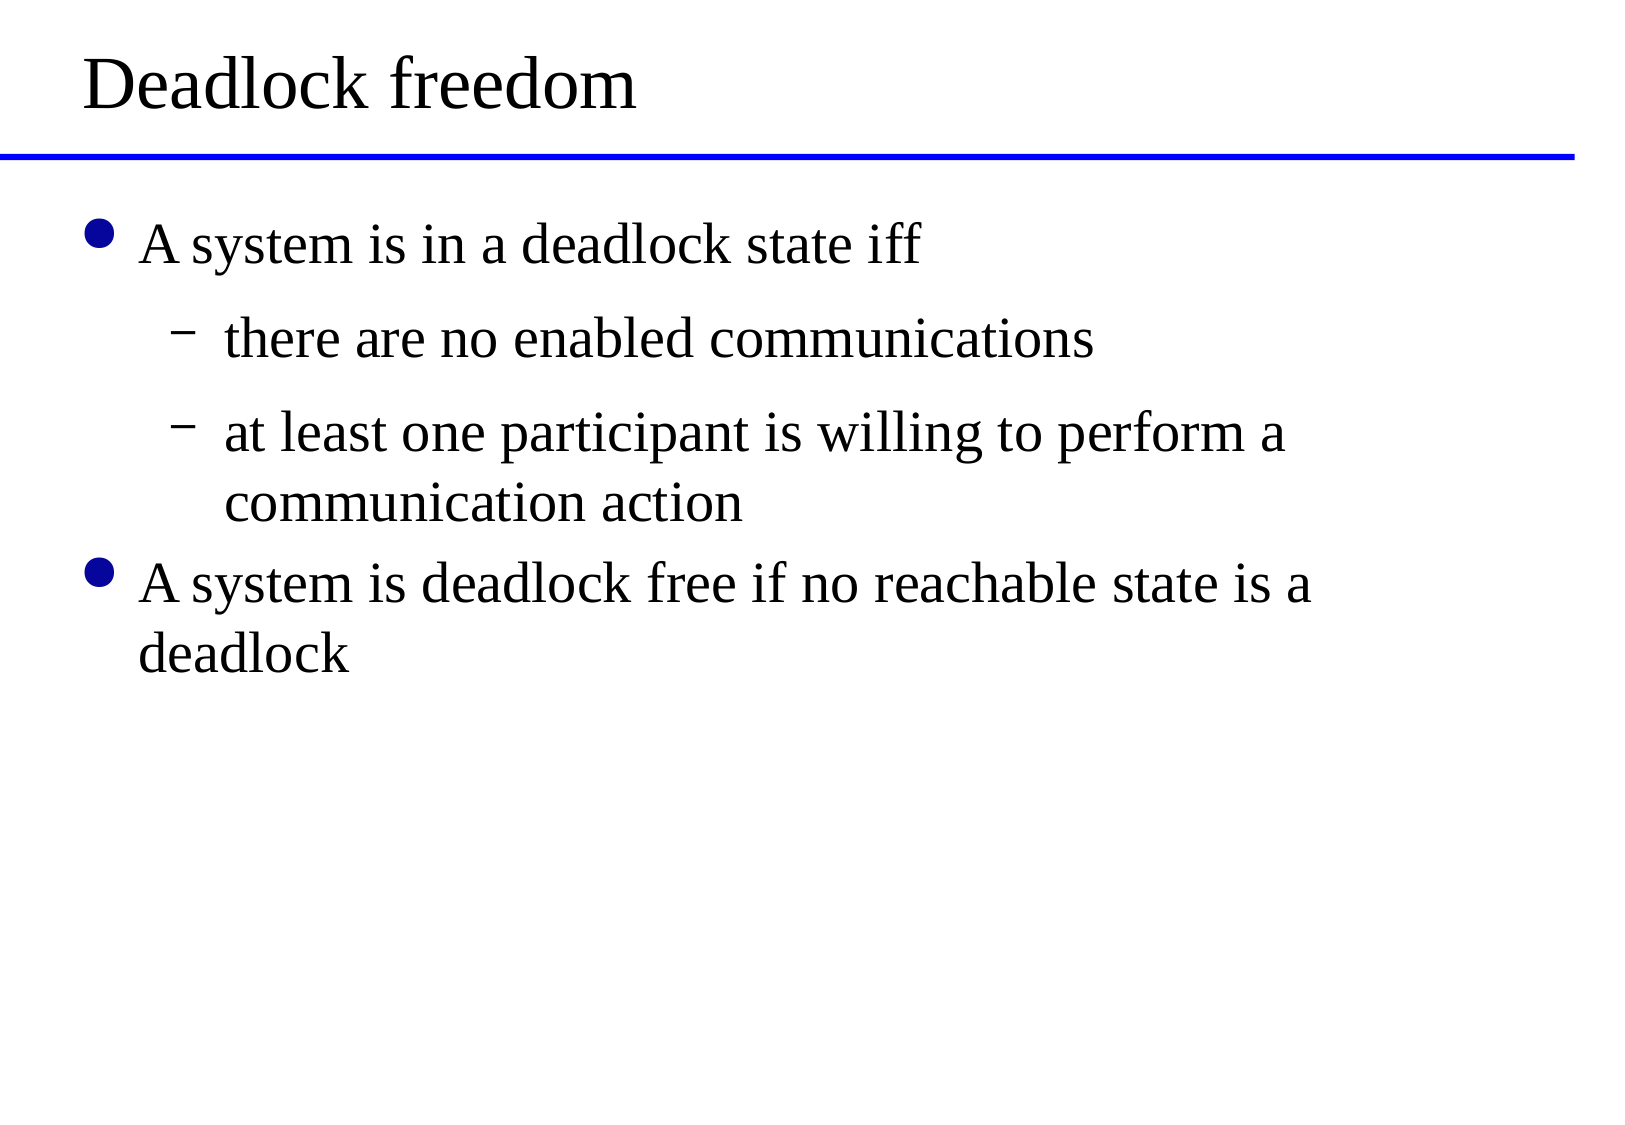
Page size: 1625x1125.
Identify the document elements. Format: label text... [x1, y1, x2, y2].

title Deadlock freedom [67, 27, 1544, 131]
list A system is in a deadlock state iff there are no enabled communications at least one participant is willing to perform a communication action A system is deadlock free if no reachable state is a deadlock [67, 198, 1478, 1061]
